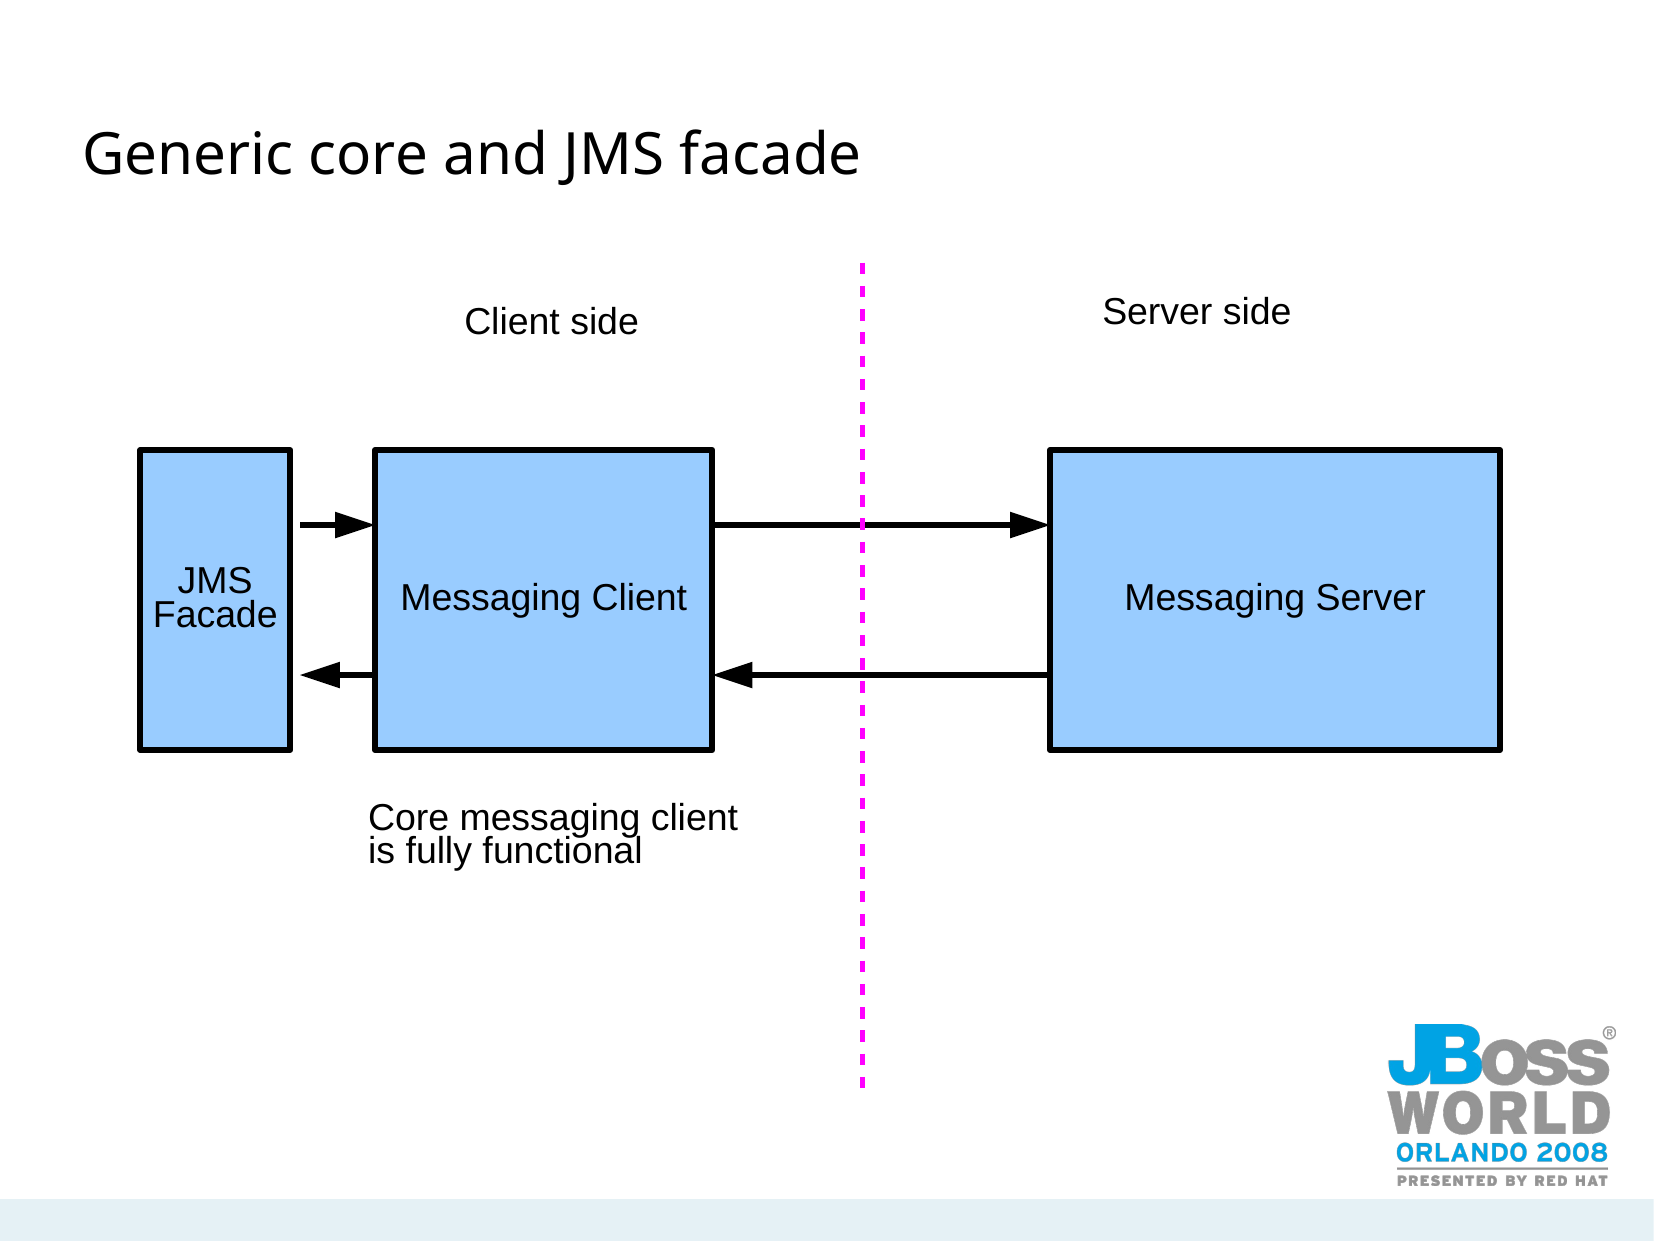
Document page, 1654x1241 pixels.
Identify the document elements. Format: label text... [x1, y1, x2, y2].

text_box Messaging Server [1050, 450, 1501, 751]
title Generic core and JMS facade [82, 56, 1571, 249]
picture [1387, 1024, 1616, 1186]
picture [1446, 1058, 1466, 1071]
picture [0, 1199, 1654, 1241]
text_box Client side [449, 300, 654, 371]
text_box Messaging Client [374, 450, 713, 751]
text_box JMS Facade [140, 450, 291, 751]
picture [1446, 1037, 1464, 1048]
text_box Server side [1087, 289, 1307, 361]
text_box Core messaging client is fully functional [353, 795, 754, 912]
